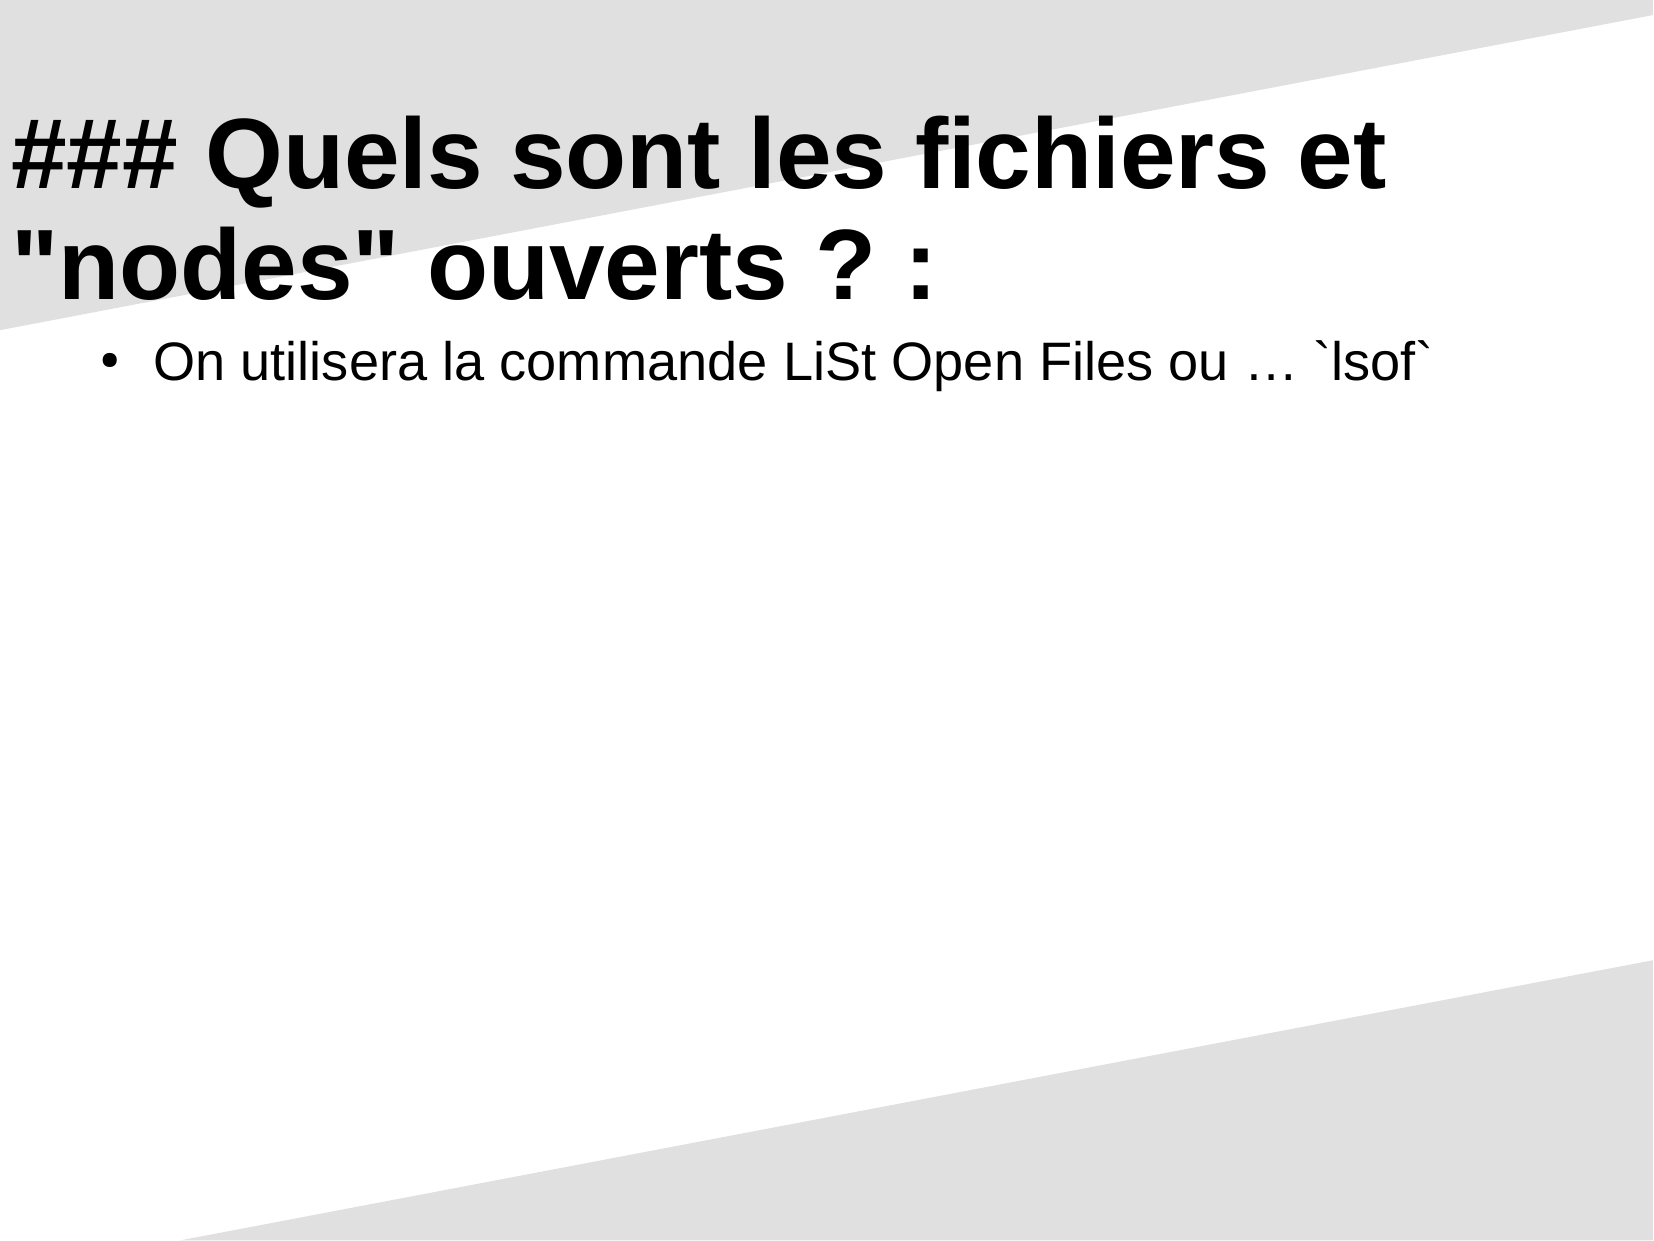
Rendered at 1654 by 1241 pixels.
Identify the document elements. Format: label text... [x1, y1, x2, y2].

list On utilisera la commande LiSt Open Files ou … `lsof` [82, 331, 1538, 1052]
title ### Quels sont les fichiers et "nodes" ouverts ? : [11, 97, 1499, 322]
